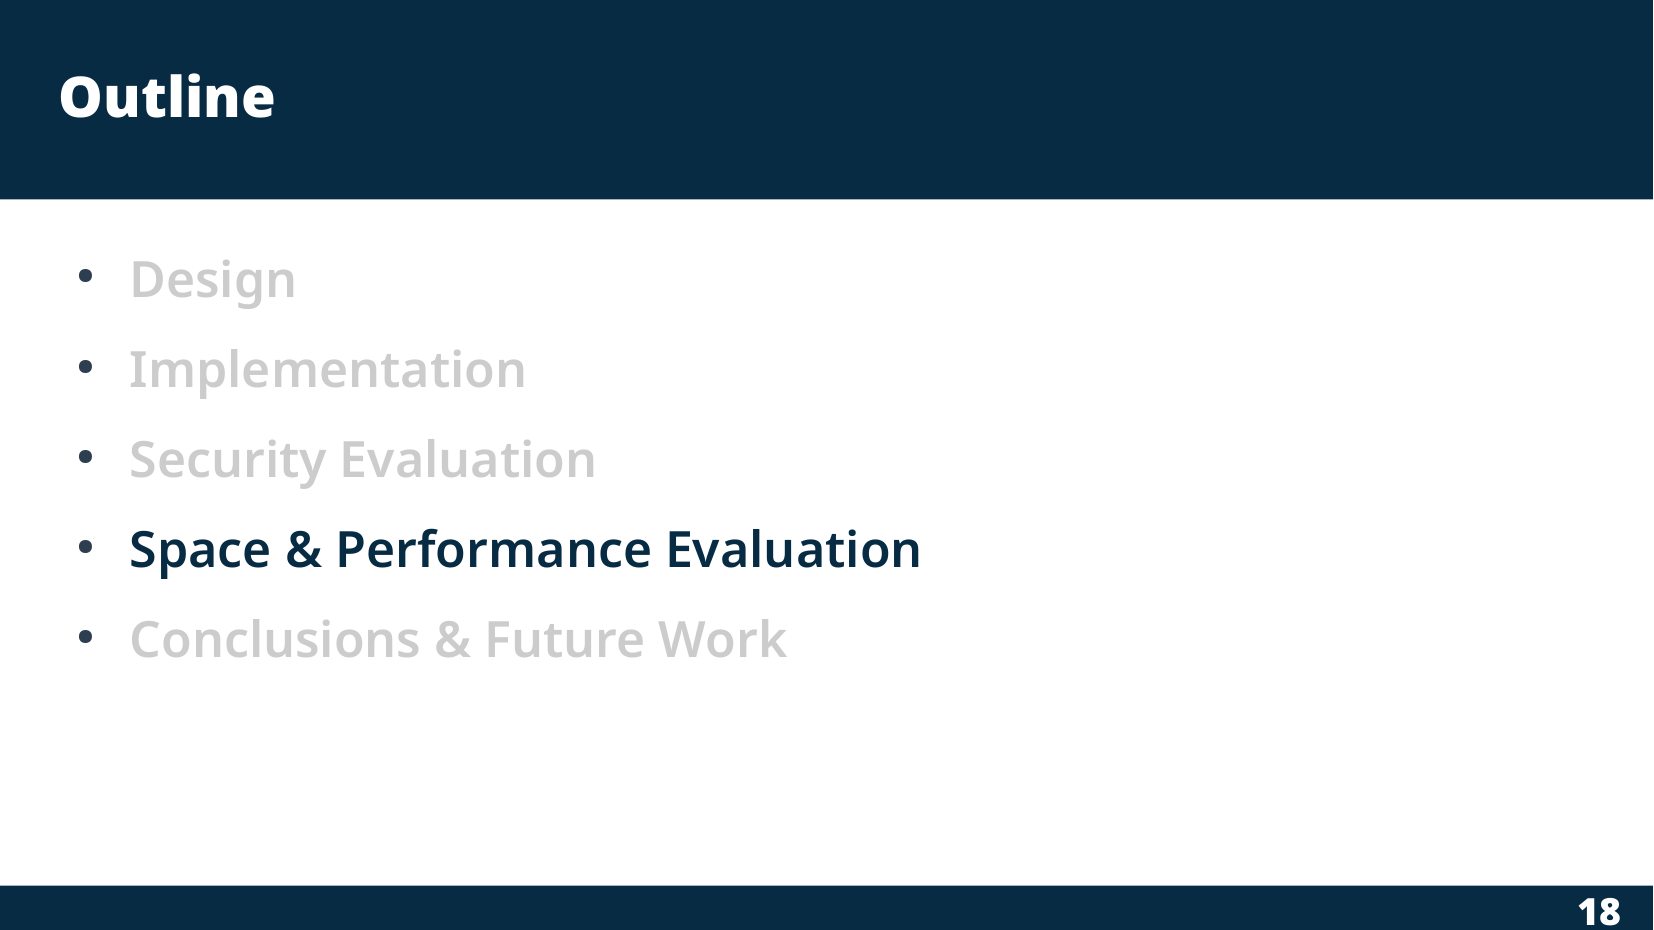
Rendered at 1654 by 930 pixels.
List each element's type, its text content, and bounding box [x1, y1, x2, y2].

list Design Implementation Security Evaluation Space & Performance Evaluation Conclusions & Future Work [58, 243, 1594, 864]
title Outline [58, 36, 1594, 155]
